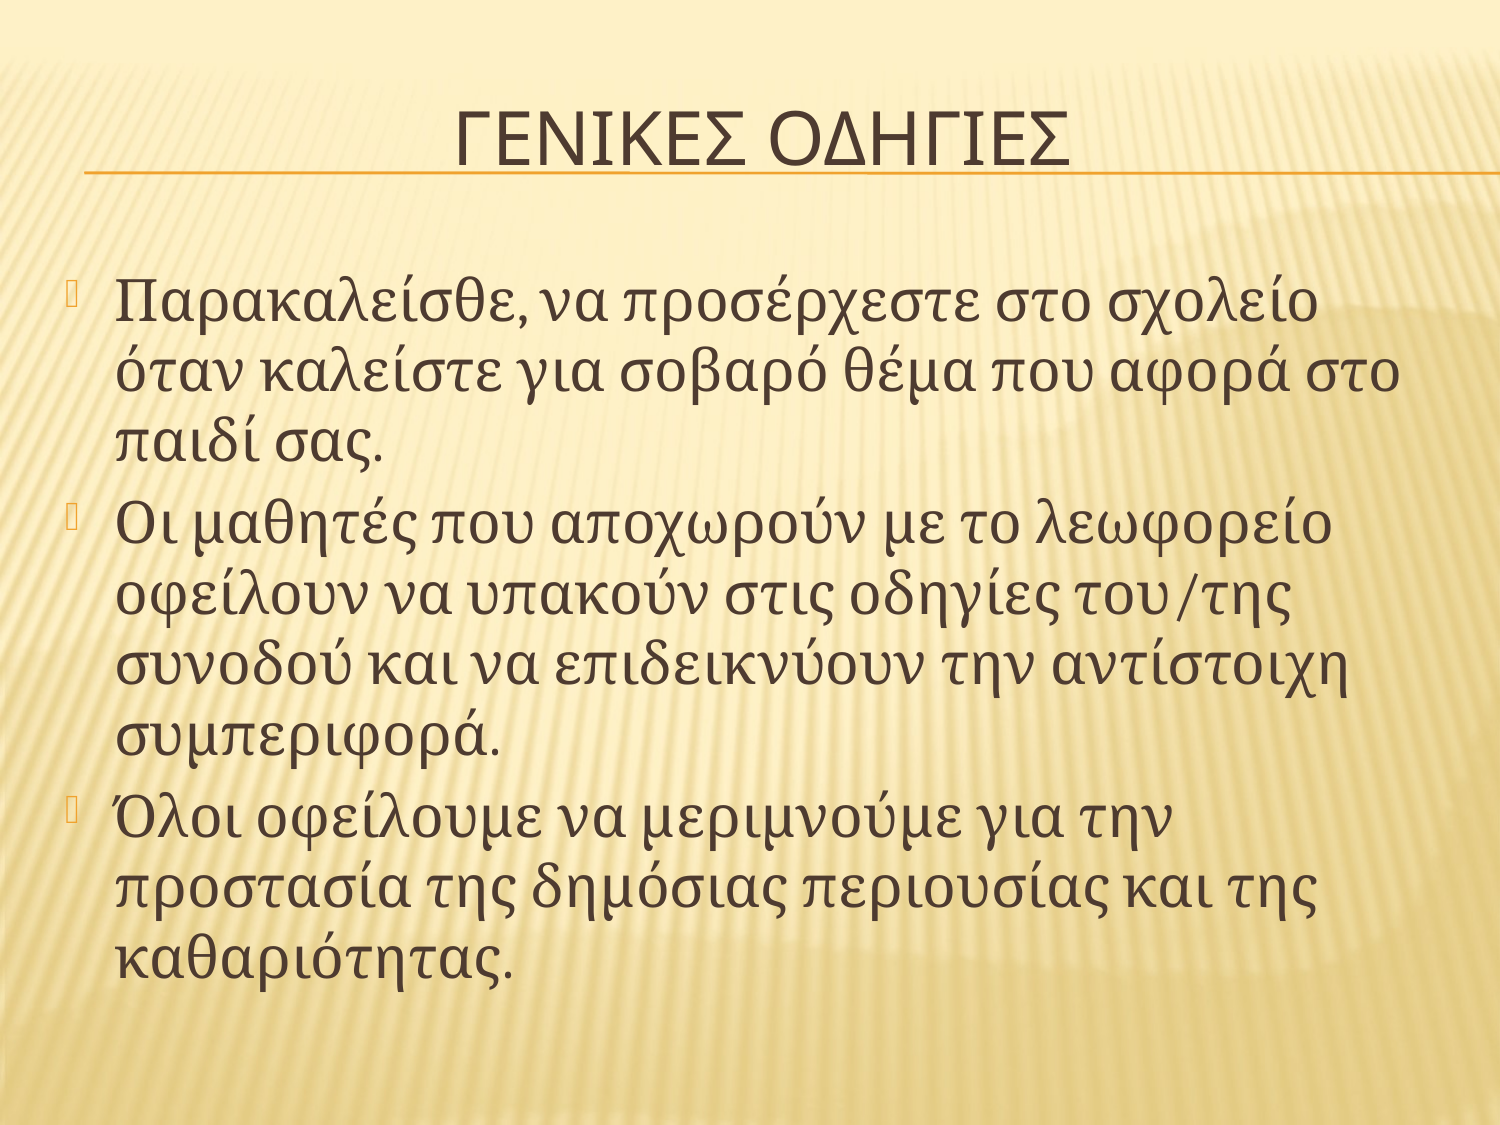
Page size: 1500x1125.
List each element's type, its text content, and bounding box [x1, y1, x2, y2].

list Παρακαλείσθε, να προσέρχεστε στο σχολείο όταν καλείστε για σοβαρό θέμα που αφορά στο παιδί σας. Οι μαθητές που αποχωρούν με το λεωφορείο οφείλουν να υπακούν στις οδηγίες του/της συνοδού και να επιδεικνύουν την αντίστοιχη συμπεριφορά. Όλοι οφείλουμε να μεριμνούμε για την προστασία της δημόσιας περιουσίας και της καθαριότητας. [50, 254, 1475, 998]
picture [0, 0, 1500, 1125]
title Γενικεσ οδηγιεσ [50, 66, 1475, 204]
